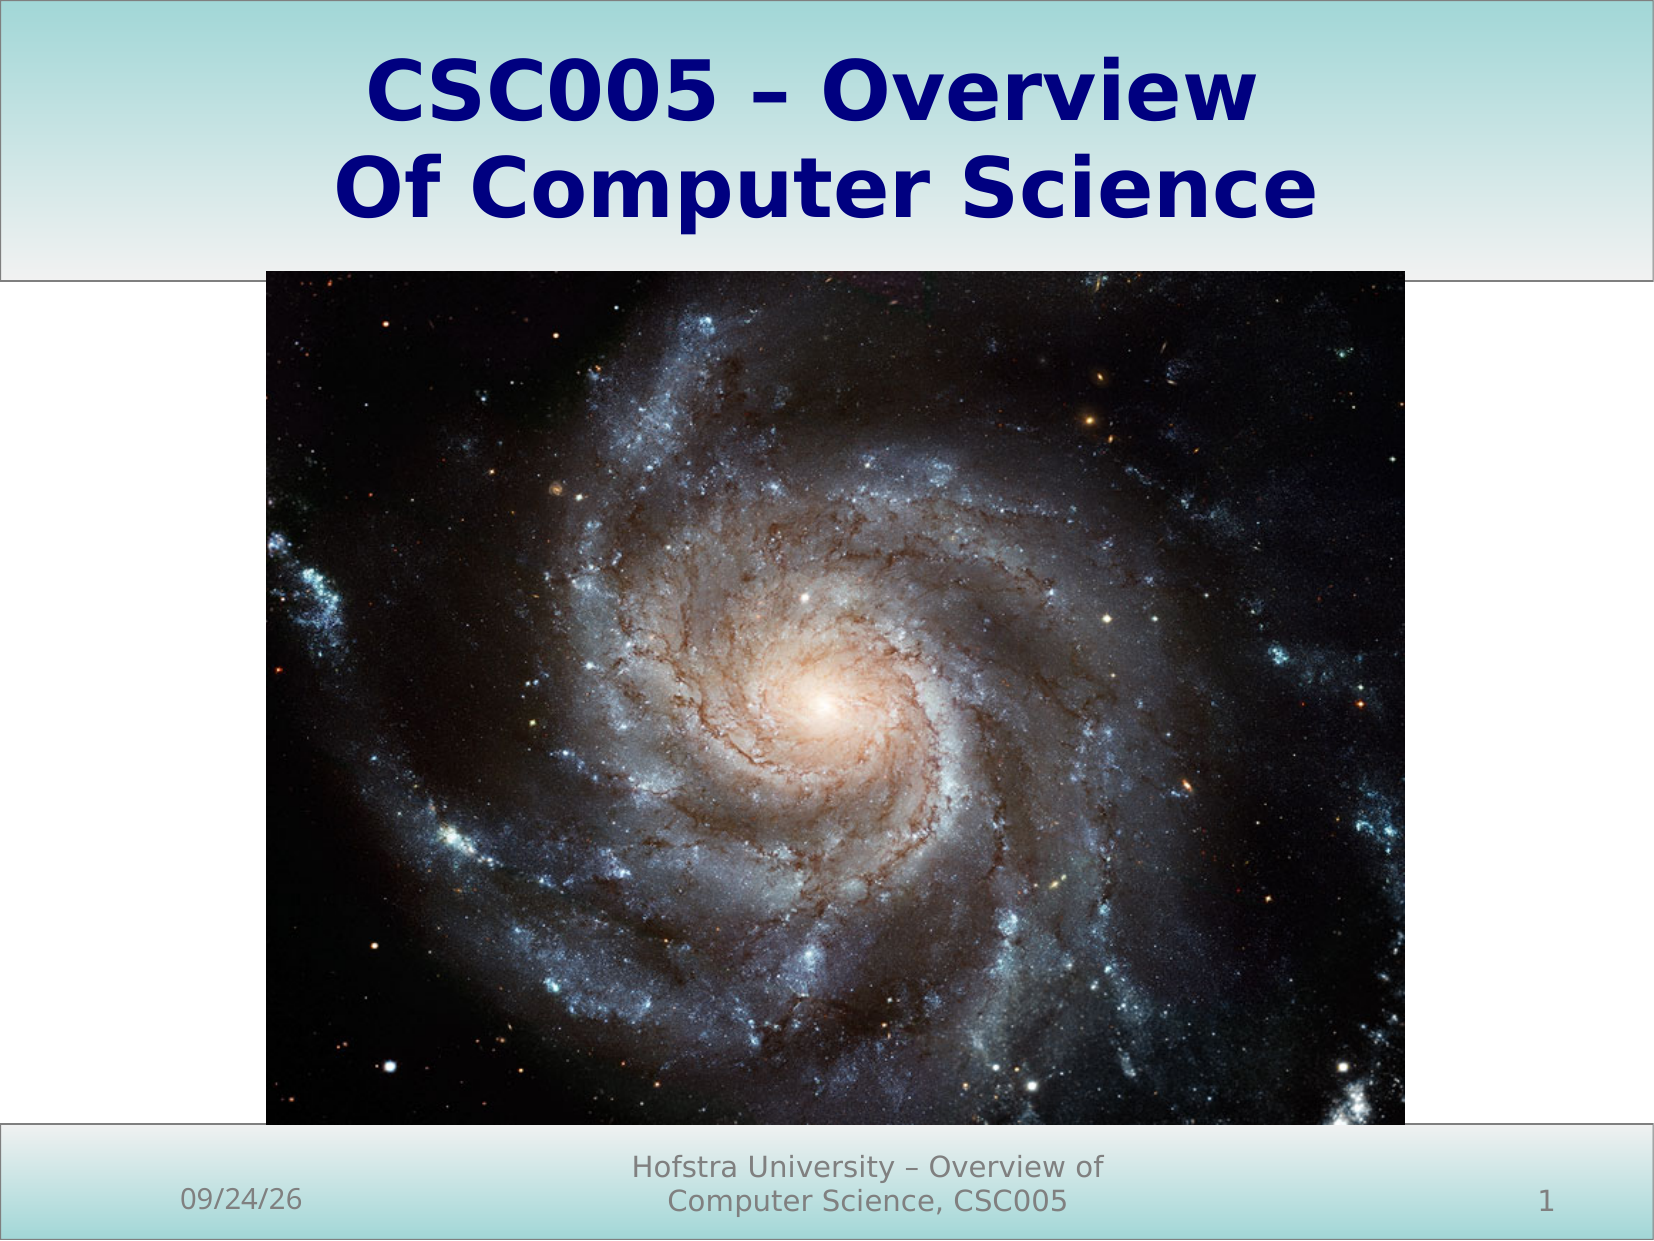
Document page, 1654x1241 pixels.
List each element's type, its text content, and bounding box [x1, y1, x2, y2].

title CSC005 – Overview Of Computer Science [39, 35, 1615, 246]
picture [266, 271, 1405, 1126]
